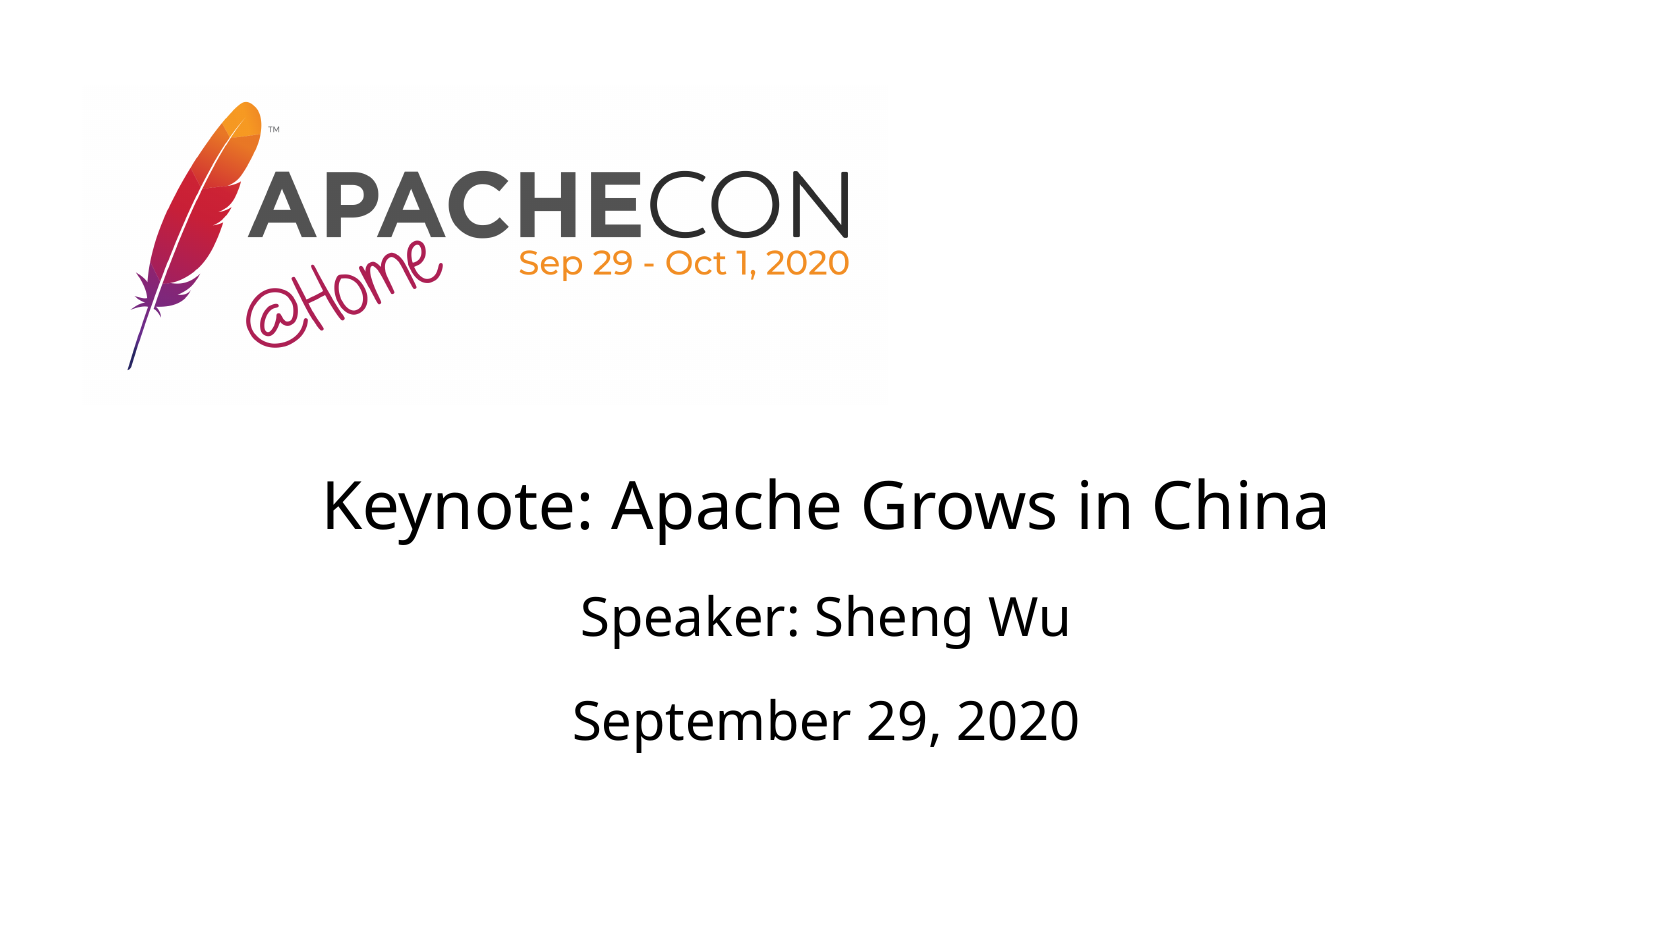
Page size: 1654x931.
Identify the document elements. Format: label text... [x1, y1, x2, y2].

list Keynote: Apache Grows in China Speaker: Sheng Wu September 29, 2020 [82, 217, 1571, 758]
picture [82, 85, 888, 406]
